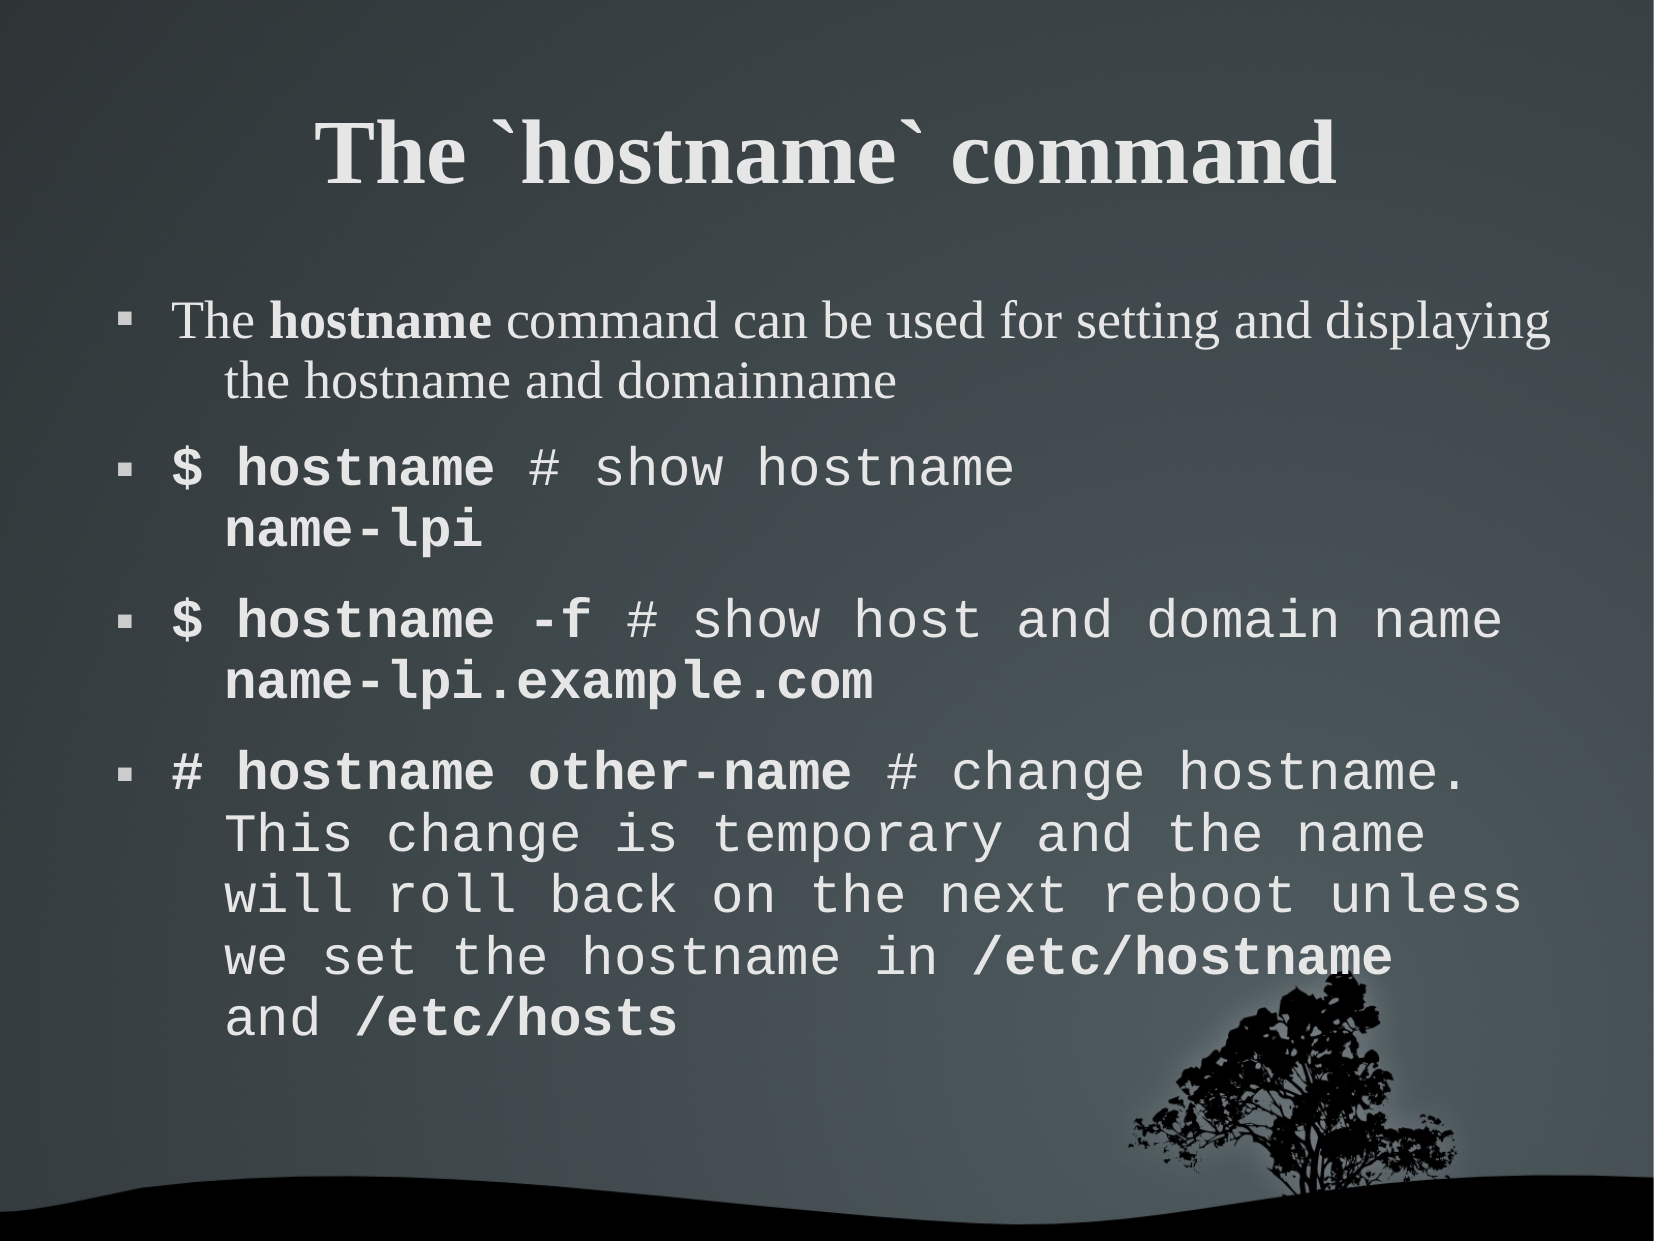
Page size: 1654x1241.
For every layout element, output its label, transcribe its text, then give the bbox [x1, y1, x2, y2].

title The `hostname` command [82, 49, 1571, 257]
list The hostname command can be used for setting and displaying the hostname and domainname $ hostname # show hostname name-lpi $ hostname -f # show host and domain name name-lpi.example.com # hostname other-name # change hostname. This change is temporary and the name will roll back on the next reboot unless we set the hostname in /etc/hostname and /etc/hosts [82, 290, 1571, 1142]
picture [0, 0, 1654, 1241]
